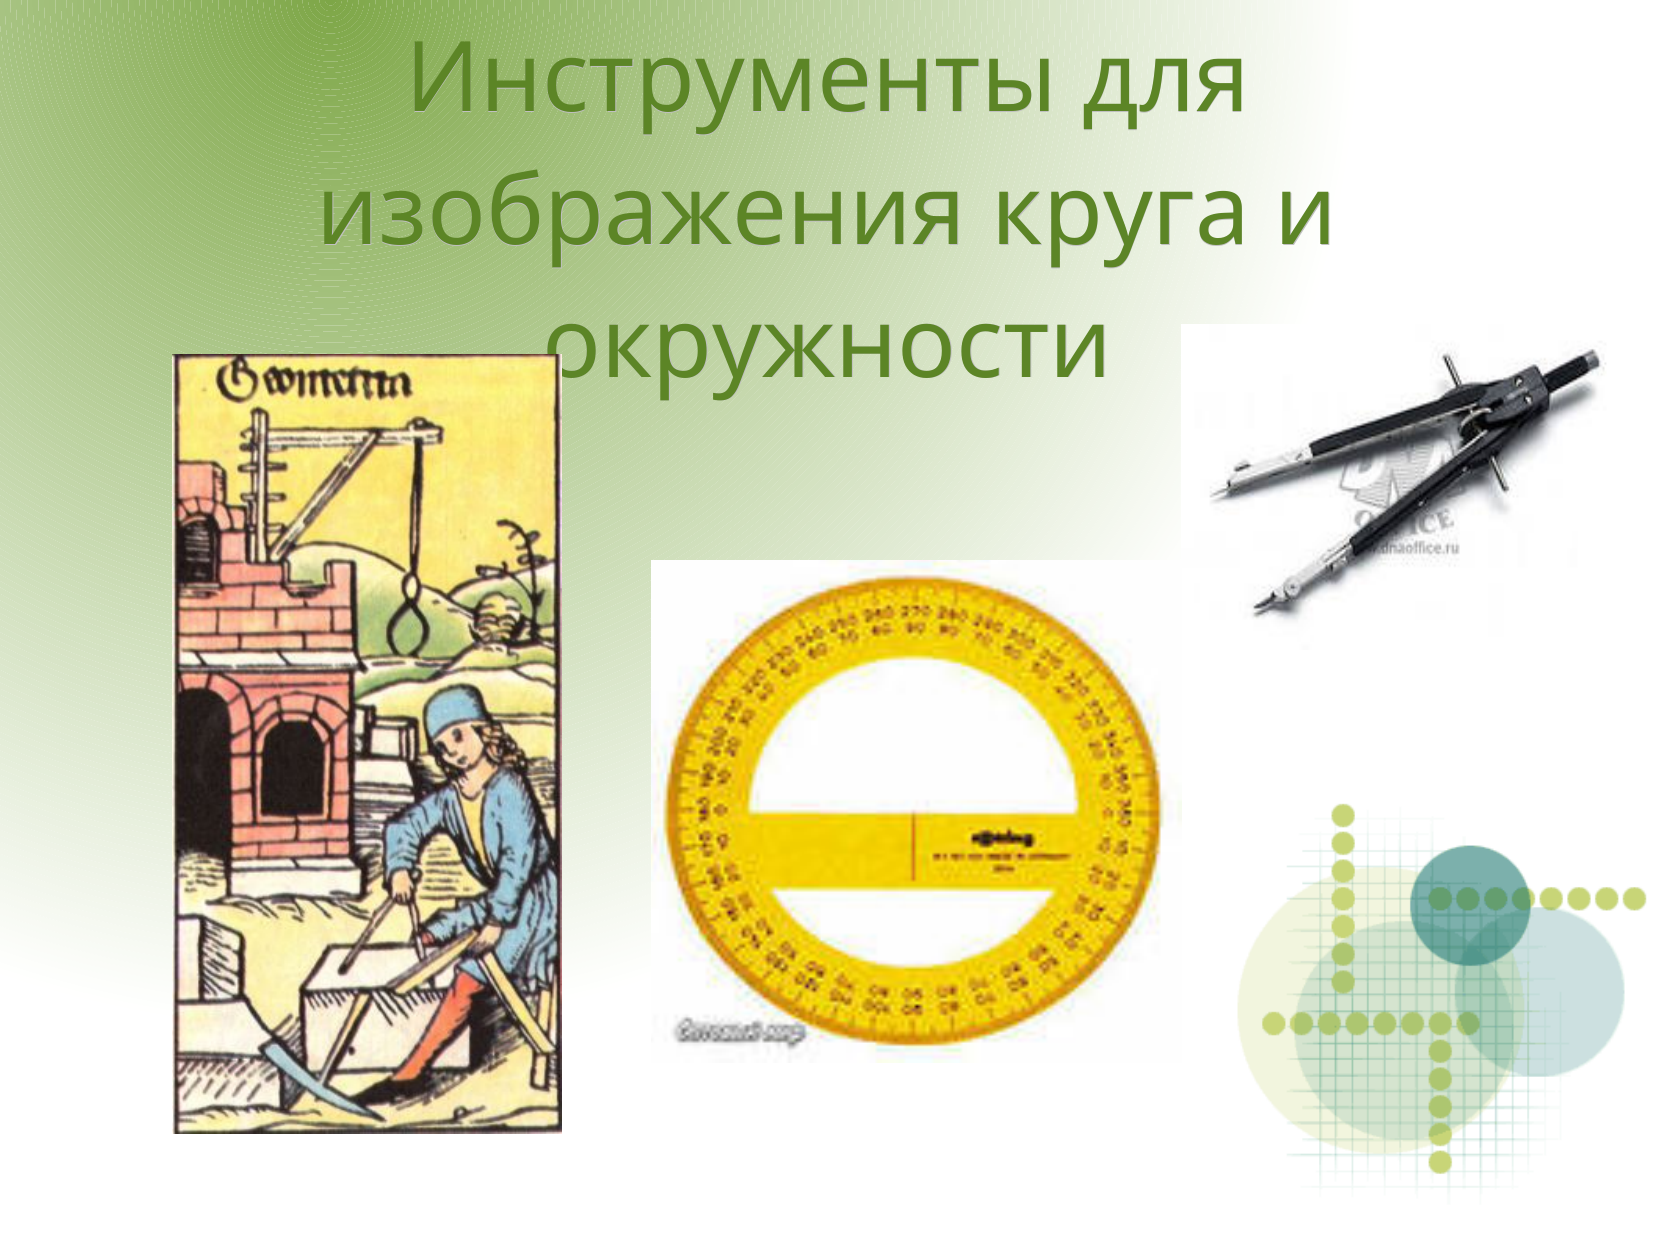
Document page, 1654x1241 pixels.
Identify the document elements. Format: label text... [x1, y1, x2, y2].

picture [1224, 792, 1654, 1211]
picture [651, 324, 1625, 1063]
title Инструменты для изображения круга и окружности [121, 88, 1534, 325]
picture [172, 354, 562, 1134]
